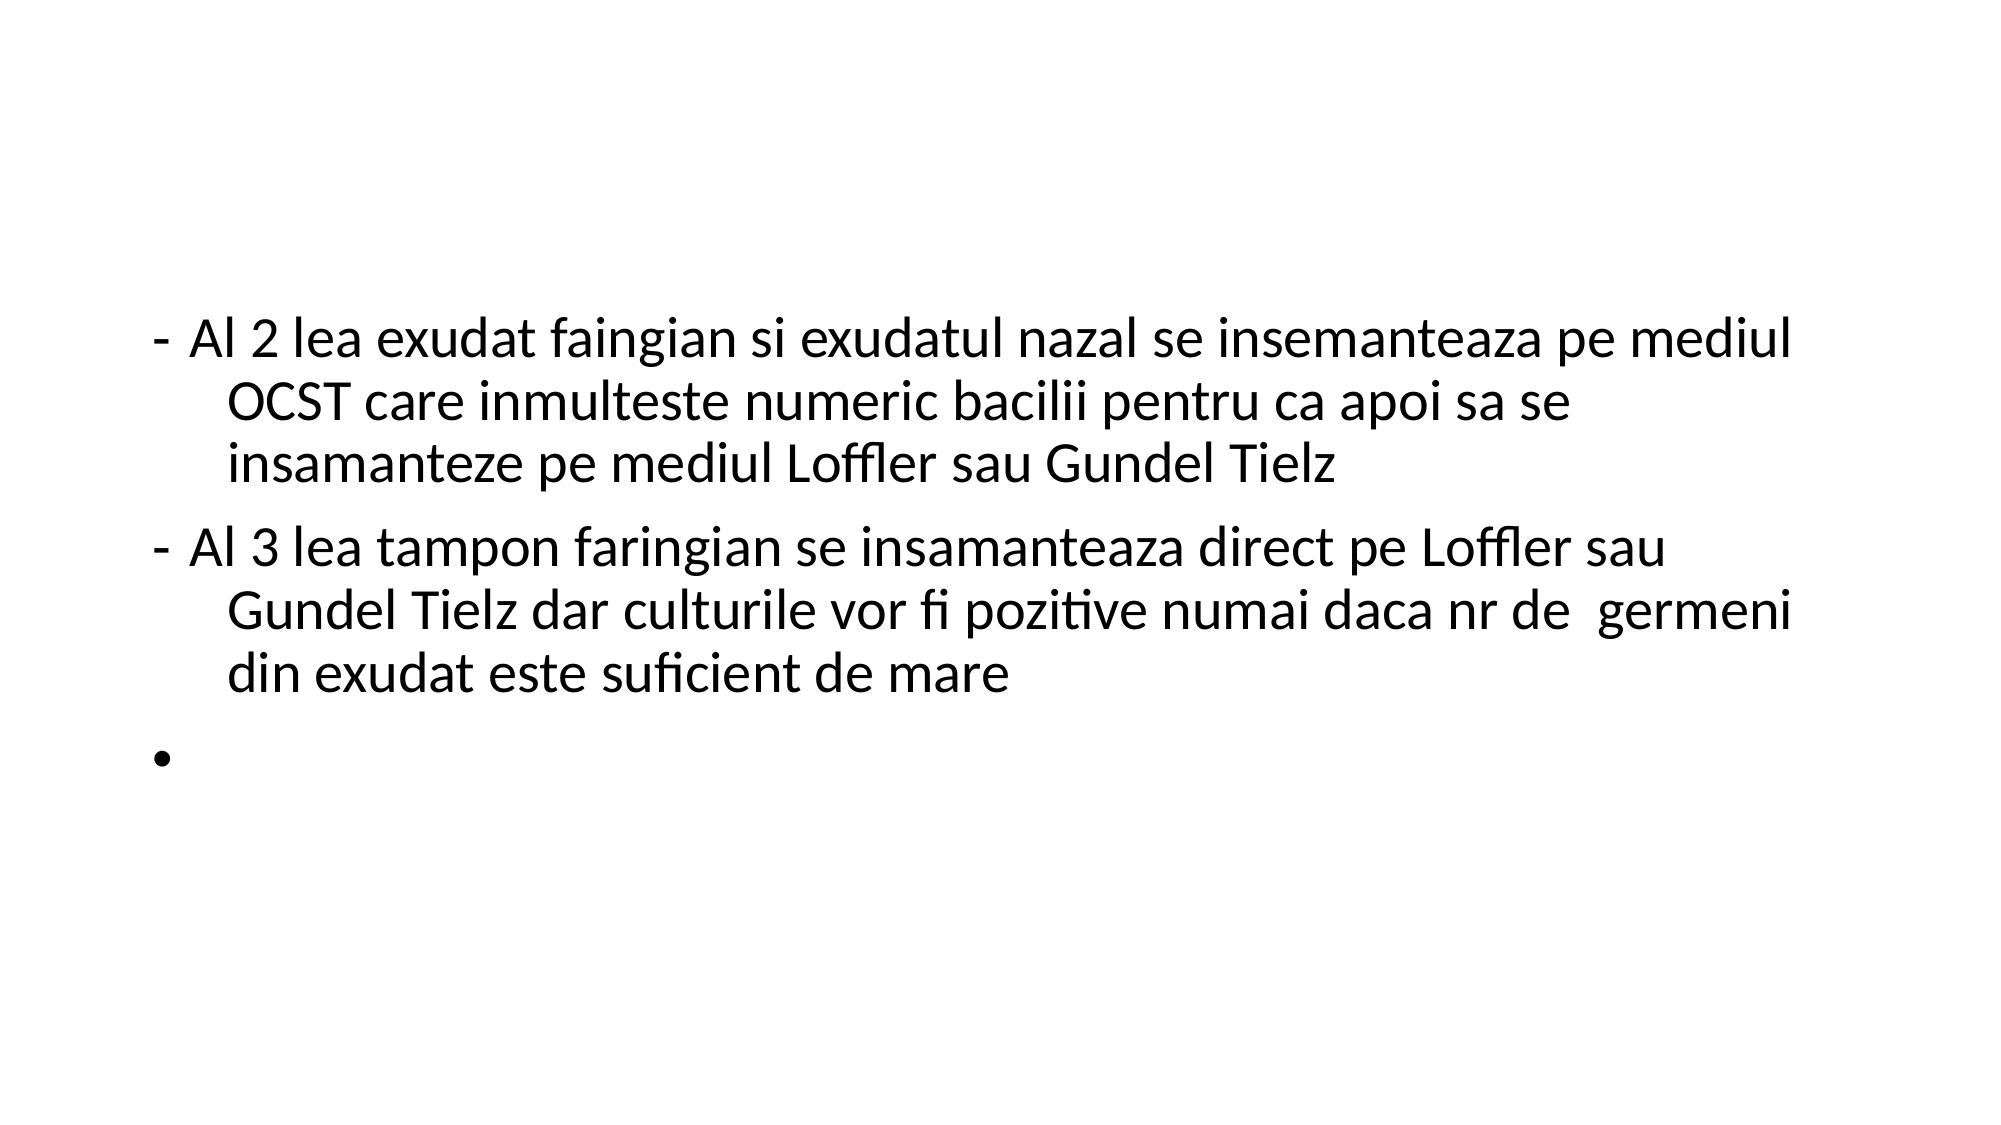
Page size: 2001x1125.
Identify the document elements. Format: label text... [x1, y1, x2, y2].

list Al 2 lea exudat faingian si exudatul nazal se insemanteaza pe mediul OCST care inmulteste numeric bacilii pentru ca apoi sa se insamanteze pe mediul Loffler sau Gundel Tielz Al 3 lea tampon faringian se insamanteaza direct pe Loffler sau Gundel Tielz dar culturile vor fi pozitive numai daca nr de germeni din exudat este suficient de mare [137, 299, 1863, 1014]
